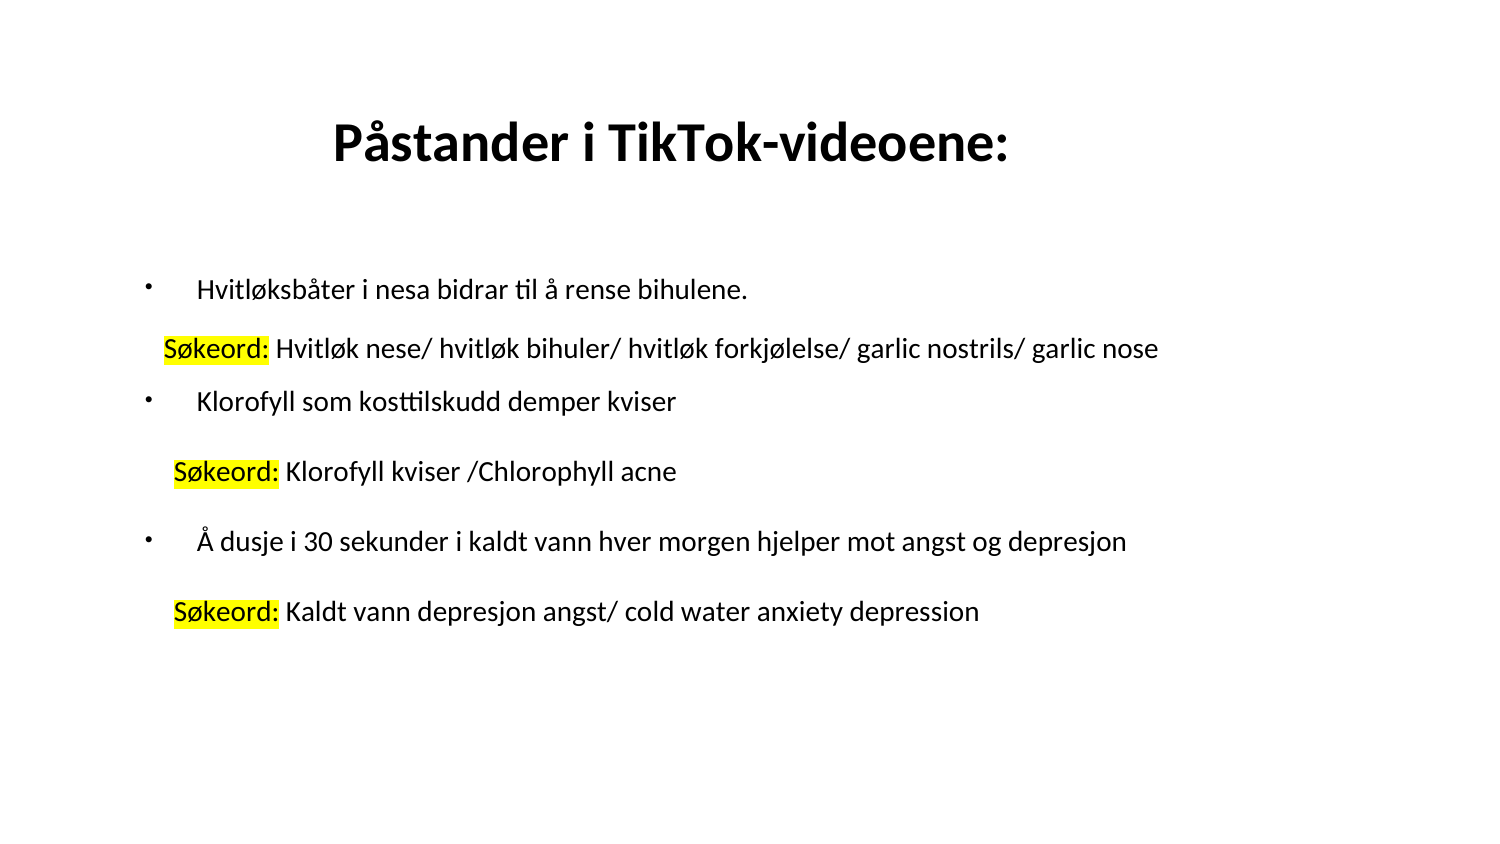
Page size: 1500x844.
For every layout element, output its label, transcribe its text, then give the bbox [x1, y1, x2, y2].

text_box Påstander i TikTok-videoene: Hvitløksbåter i nesa bidrar til å rense bihulene. Søkeord: Hvitløk nese/ hvitløk bihuler/ hvitløk forkjølelse/ garlic nostrils/ garlic nose Klorofyll som kosttilskudd demper kviser Søkeord: Klorofyll kviser /Chlorophyll acne Å dusje i 30 sekunder i kaldt vann hver morgen hjelper mot angst og depresjon Søkeord: Kaldt vann depresjon angst/ cold water anxiety depression [83, 22, 1500, 822]
